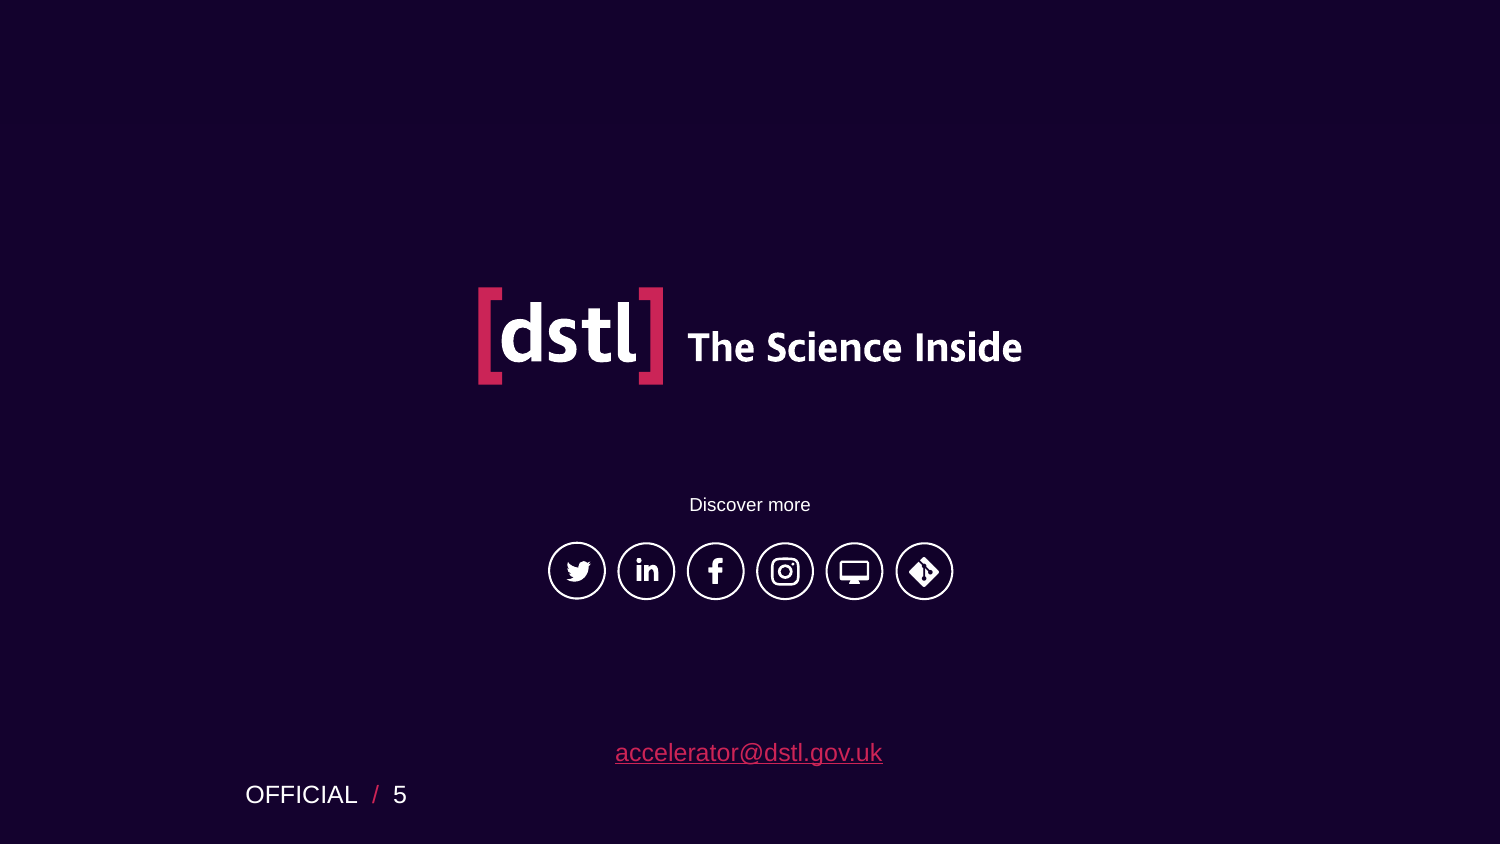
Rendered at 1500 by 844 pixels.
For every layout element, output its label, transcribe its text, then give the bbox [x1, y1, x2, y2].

text_box accelerator@dstl.gov.uk [0, 728, 1500, 835]
text_box OFFICIAL / 5 [230, 771, 1457, 816]
